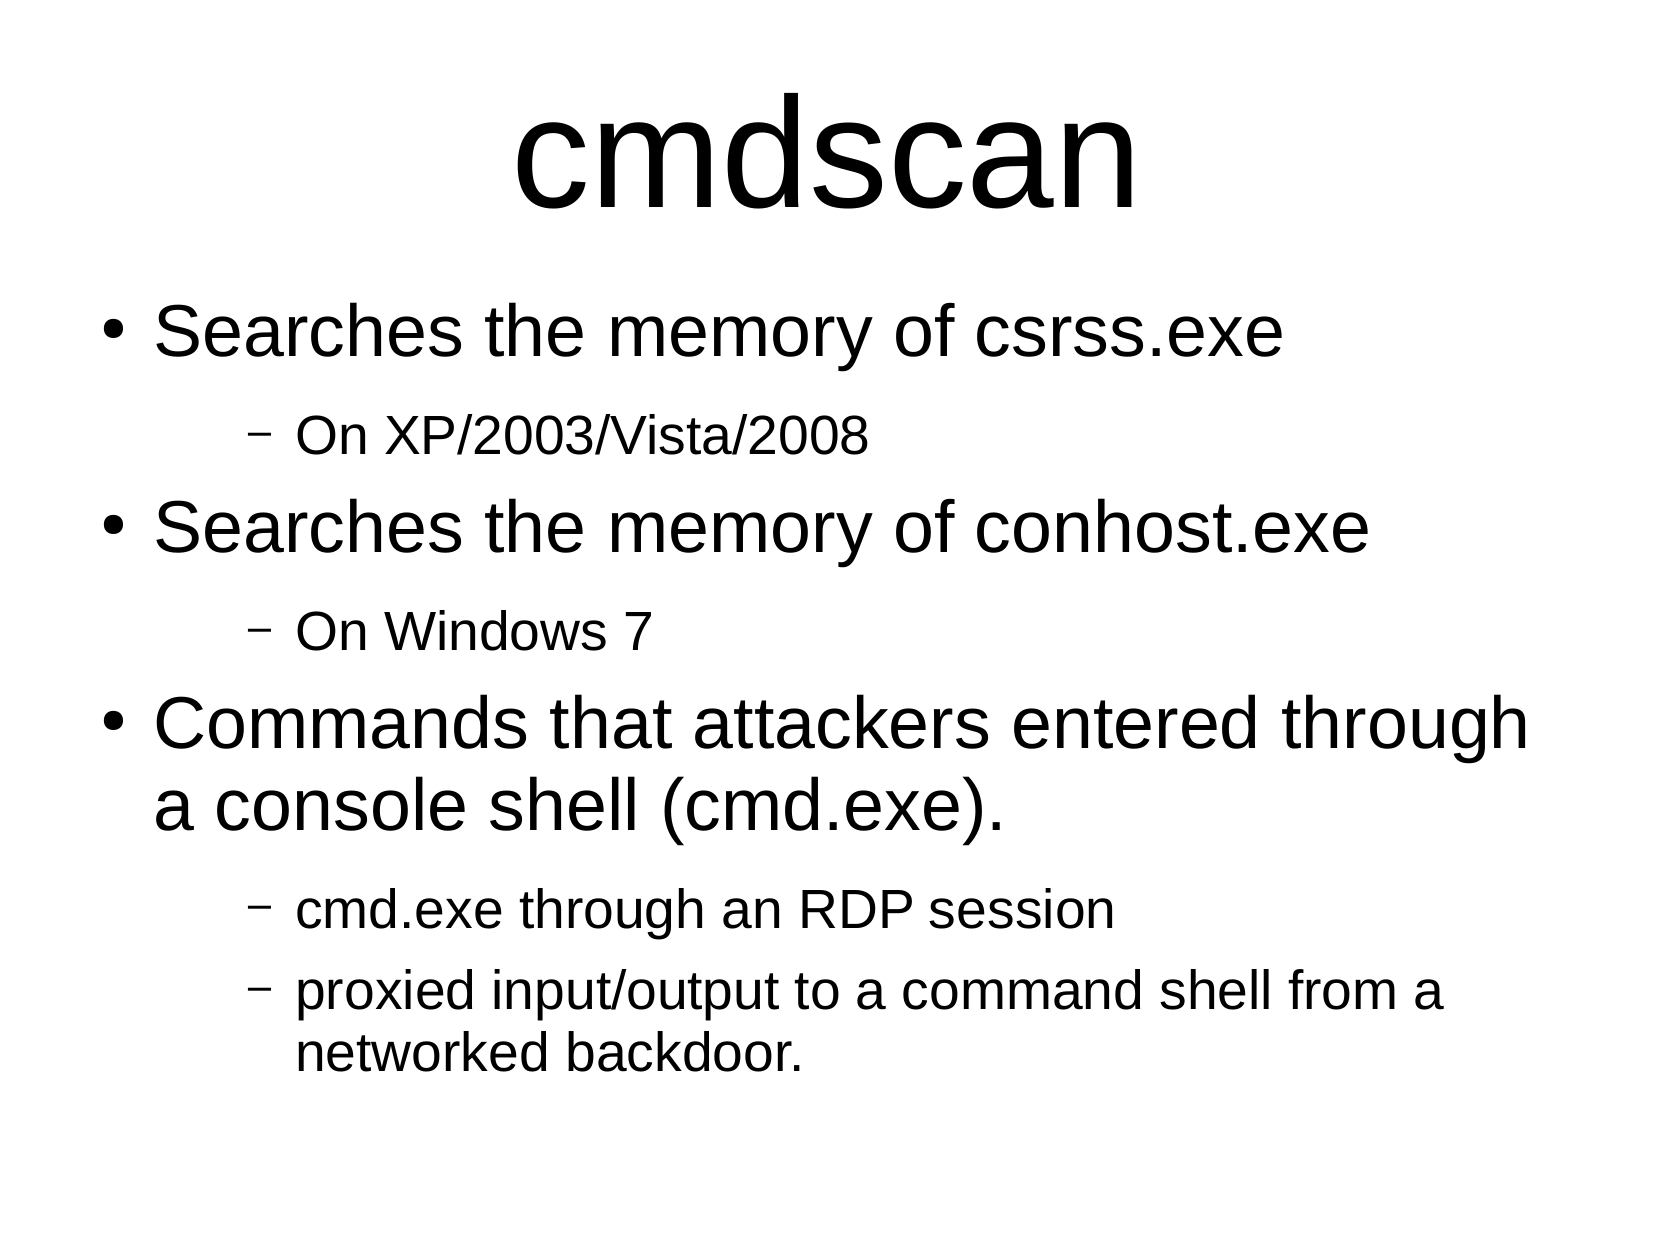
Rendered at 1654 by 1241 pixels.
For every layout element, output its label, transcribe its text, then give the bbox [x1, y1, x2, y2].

list Searches the memory of csrss.exe On XP/2003/Vista/2008 Searches the memory of conhost.exe On Windows 7 Commands that attackers entered through a console shell (cmd.exe). cmd.exe through an RDP session proxied input/output to a command shell from a networked backdoor. [82, 290, 1571, 1109]
title cmdscan [82, 49, 1571, 257]
